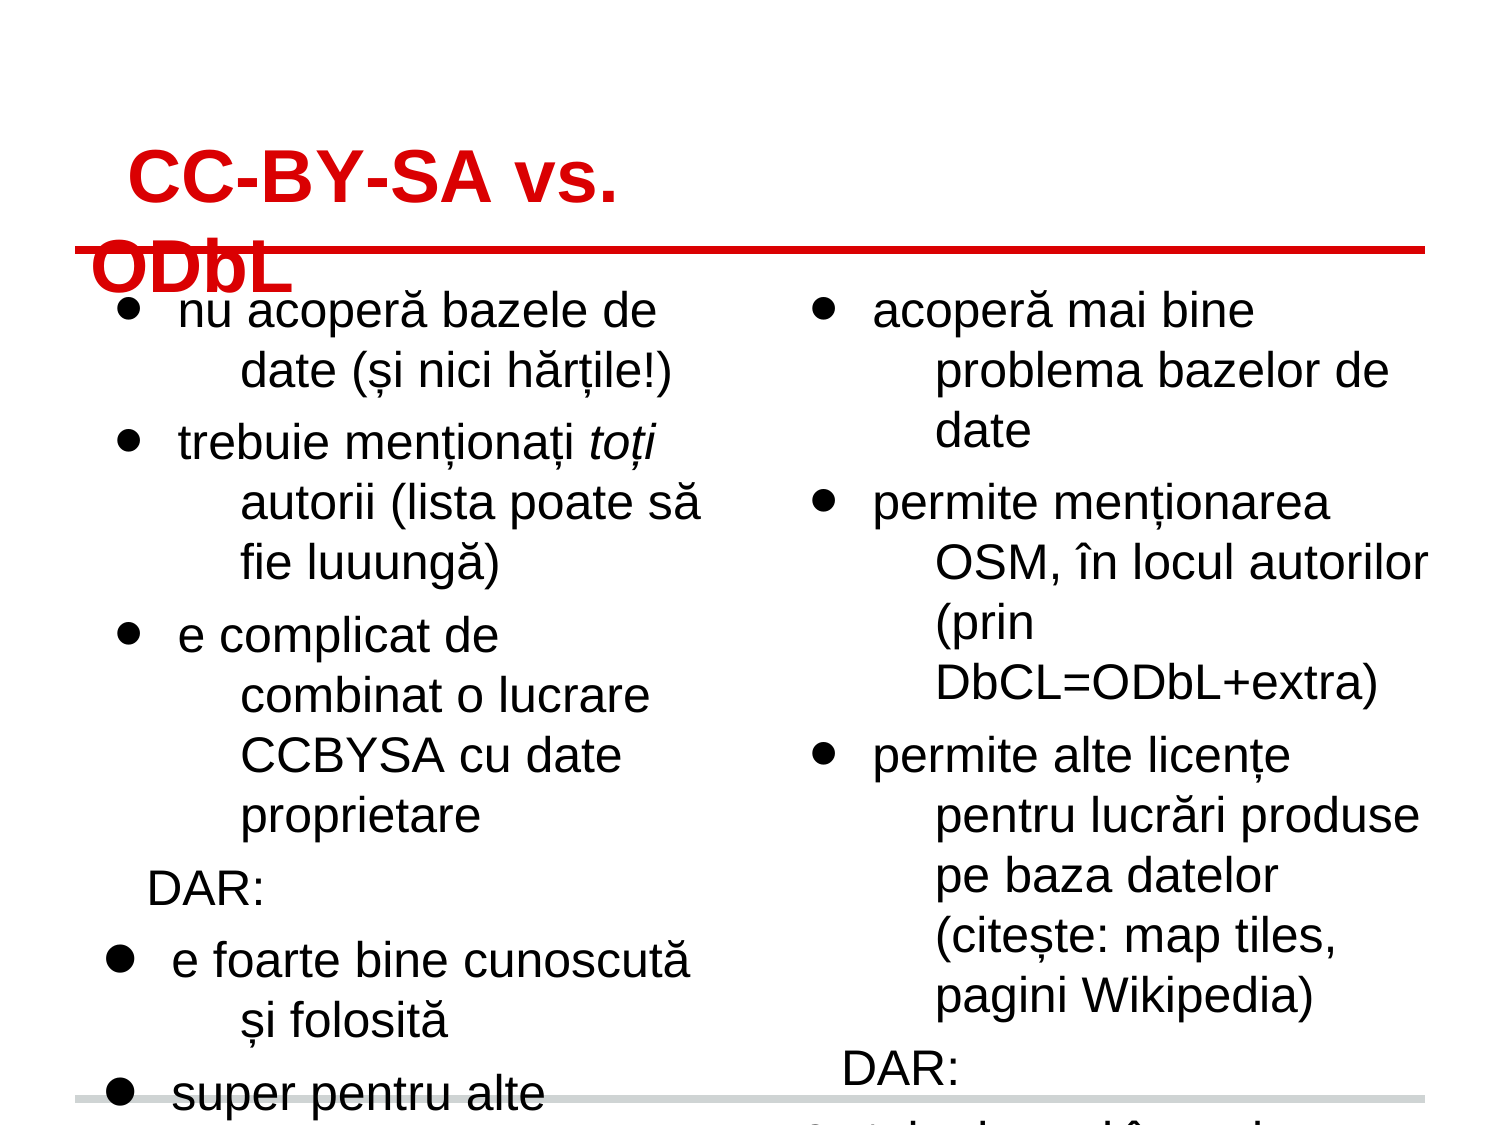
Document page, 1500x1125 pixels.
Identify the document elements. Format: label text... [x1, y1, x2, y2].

title CC-BY-SA vs. ODbL [75, 45, 1426, 233]
list acoperă mai bine problema bazelor de date permite menționarea OSM, în locul autorilor (prin DbCL=ODbL+extra) permite alte licențe pentru lucrări produse pe baza datelor (citește: map tiles, pagini Wikipedia) DAR: taie drumul înapoi (CCBYSA->ODbL) [769, 262, 1457, 1078]
list nu acoperă bazele de date (și nici hărțile!) trebuie menționați toți autorii (lista poate să fie luuungă) e complicat de combinat o lucrare CCBYSA cu date proprietare DAR: e foarte bine cunoscută și folosită super pentru alte proiecte libere [75, 262, 731, 1078]
